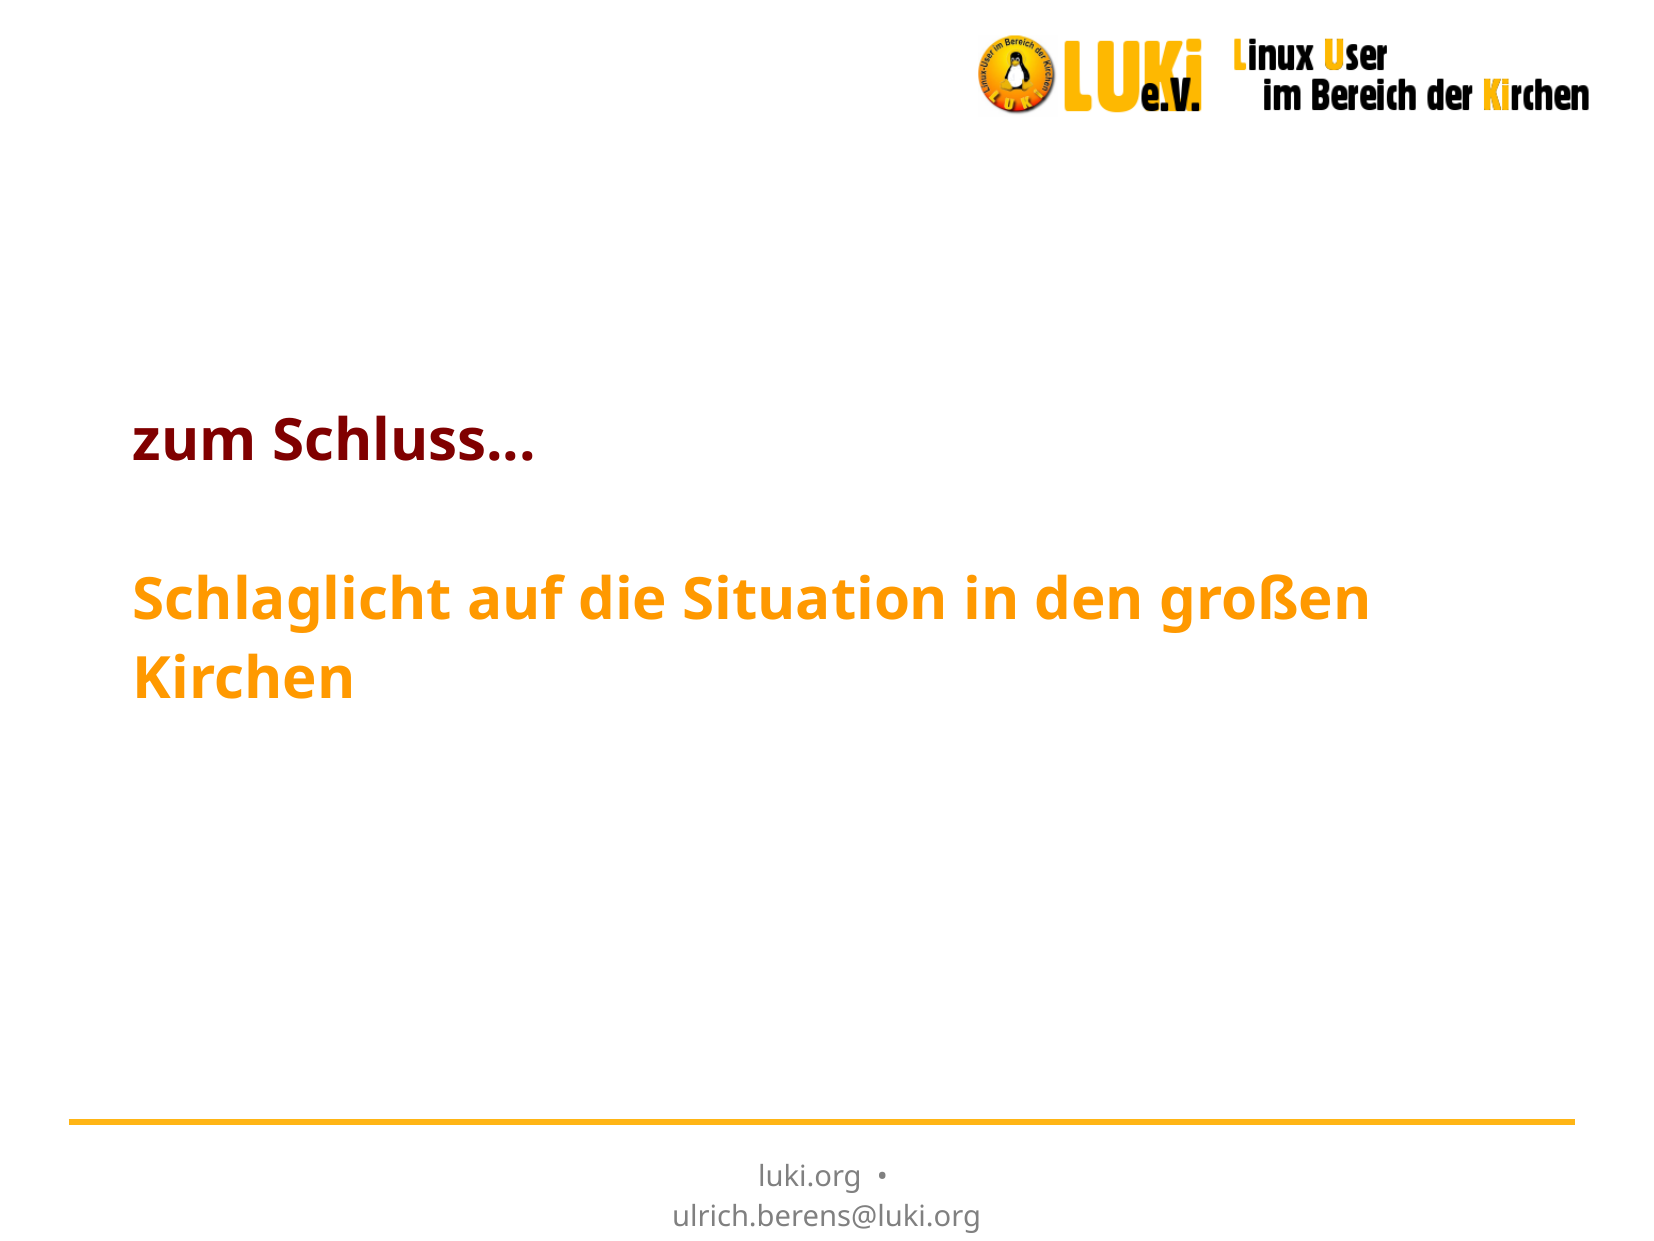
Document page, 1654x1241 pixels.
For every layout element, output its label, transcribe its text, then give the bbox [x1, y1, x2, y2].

text_box zum Schluss... Schlaglicht auf die Situation in den großen Kirchen [118, 391, 1595, 680]
picture [974, 29, 1595, 122]
text_box luki.org • ulrich.berens@luki.org [590, 1144, 1063, 1201]
